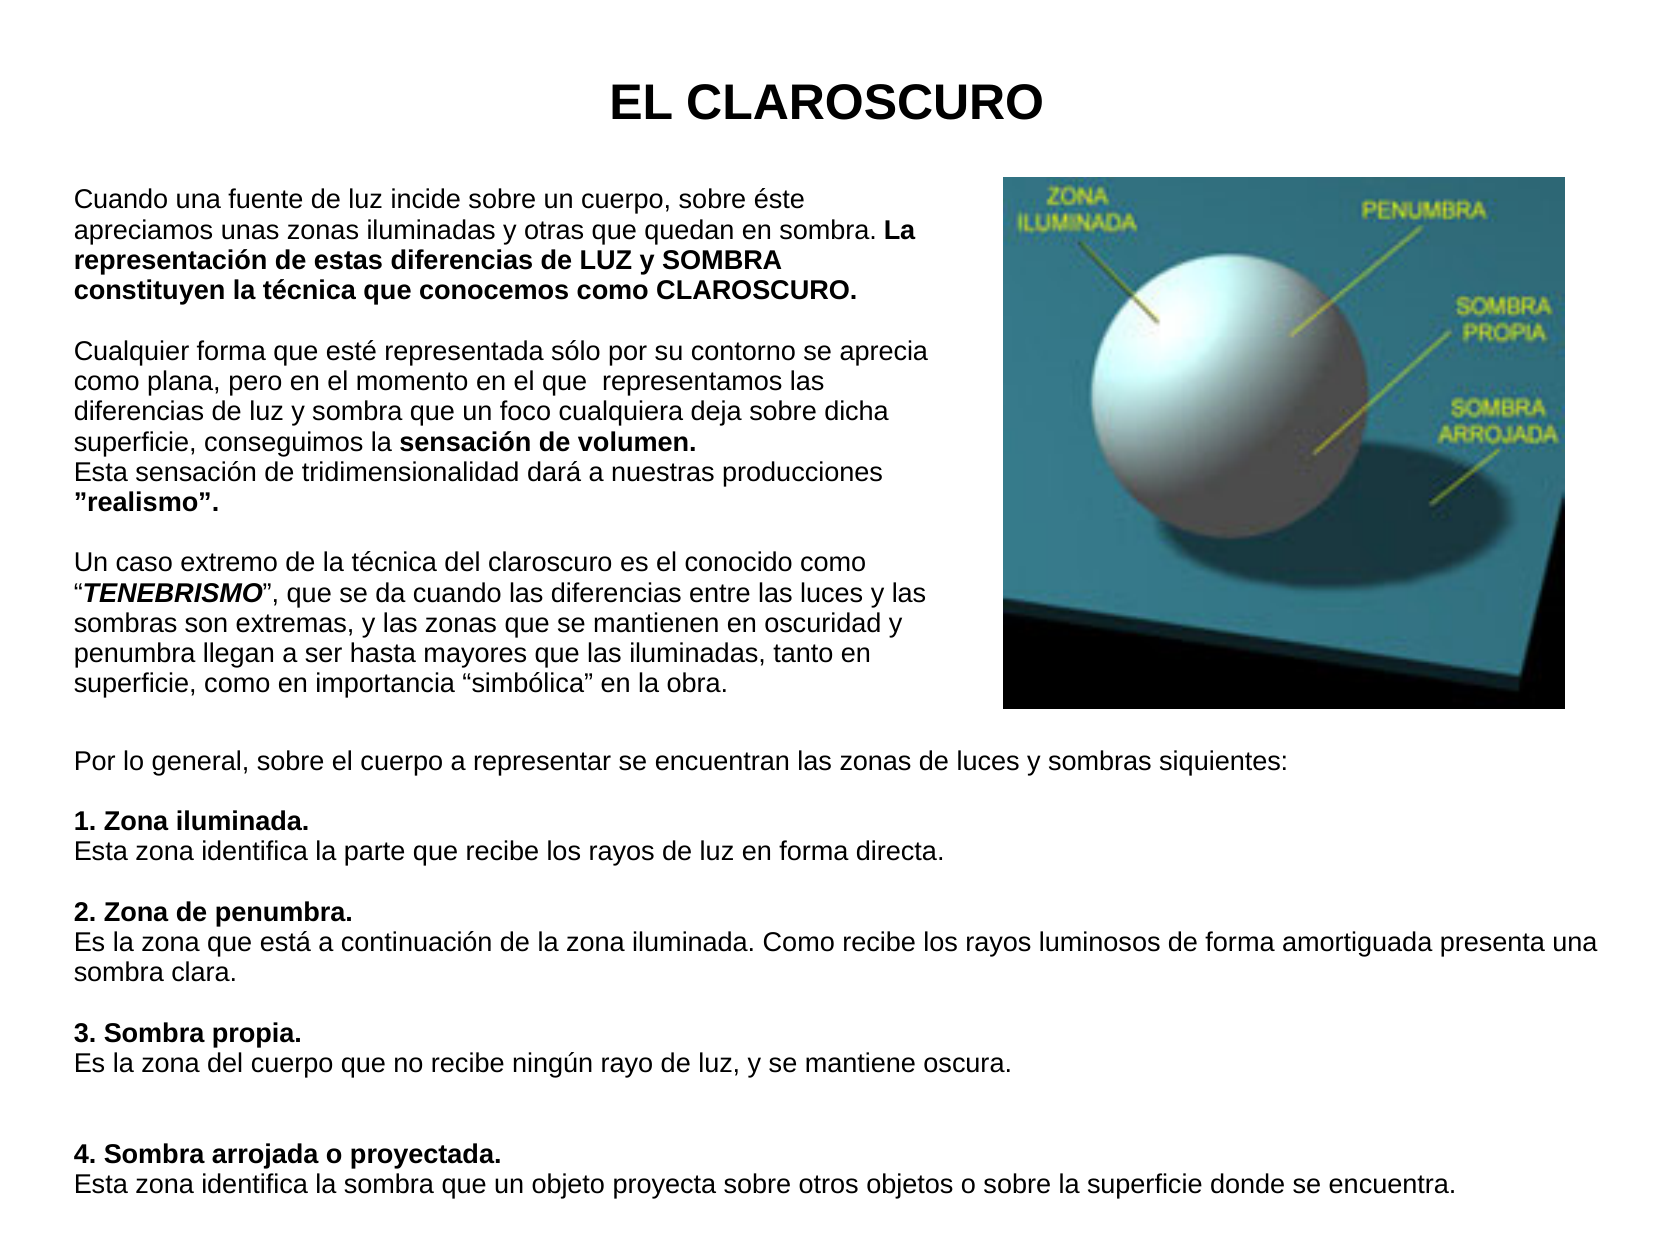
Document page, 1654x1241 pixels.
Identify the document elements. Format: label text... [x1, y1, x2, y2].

text_box Por lo general, sobre el cuerpo a representar se encuentran las zonas de luces y sombras siquientes: 1. Zona iluminada. Esta zona identifica la parte que recibe los rayos de luz en forma directa. 2. Zona de penumbra. Es la zona que está a continuación de la zona iluminada. Como recibe los rayos luminosos de forma amortiguada presenta una sombra clara. 3. Sombra propia. Es la zona del cuerpo que no recibe ningún rayo de luz, y se mantiene oscura. 4. Sombra arrojada o proyectada. Esta zona identifica la sombra que un objeto proyecta sobre otros objetos o sobre la superficie donde se encuentra. [59, 738, 1629, 1238]
text_box Cuando una fuente de luz incide sobre un cuerpo, sobre éste apreciamos unas zonas iluminadas y otras que quedan en sombra. La representación de estas diferencias de LUZ y SOMBRA constituyen la técnica que conocemos como CLAROSCURO. Cualquier forma que esté representada sólo por su contorno se aprecia como plana, pero en el momento en el que representamos las diferencias de luz y sombra que un foco cualquiera deja sobre dicha superficie, conseguimos la sensación de volumen. Esta sensación de tridimensionalidad dará a nuestras producciones ”realismo”. Un caso extremo de la técnica del claroscuro es el conocido como “TENEBRISMO”, que se da cuando las diferencias entre las luces y las sombras son extremas, y las zonas que se mantienen en oscuridad y penumbra llegan a ser hasta mayores que las iluminadas, tanto en superficie, como en importancia “simbólica” en la obra. [59, 177, 945, 708]
picture [1003, 177, 1565, 709]
title EL CLAROSCURO [82, 56, 1571, 148]
